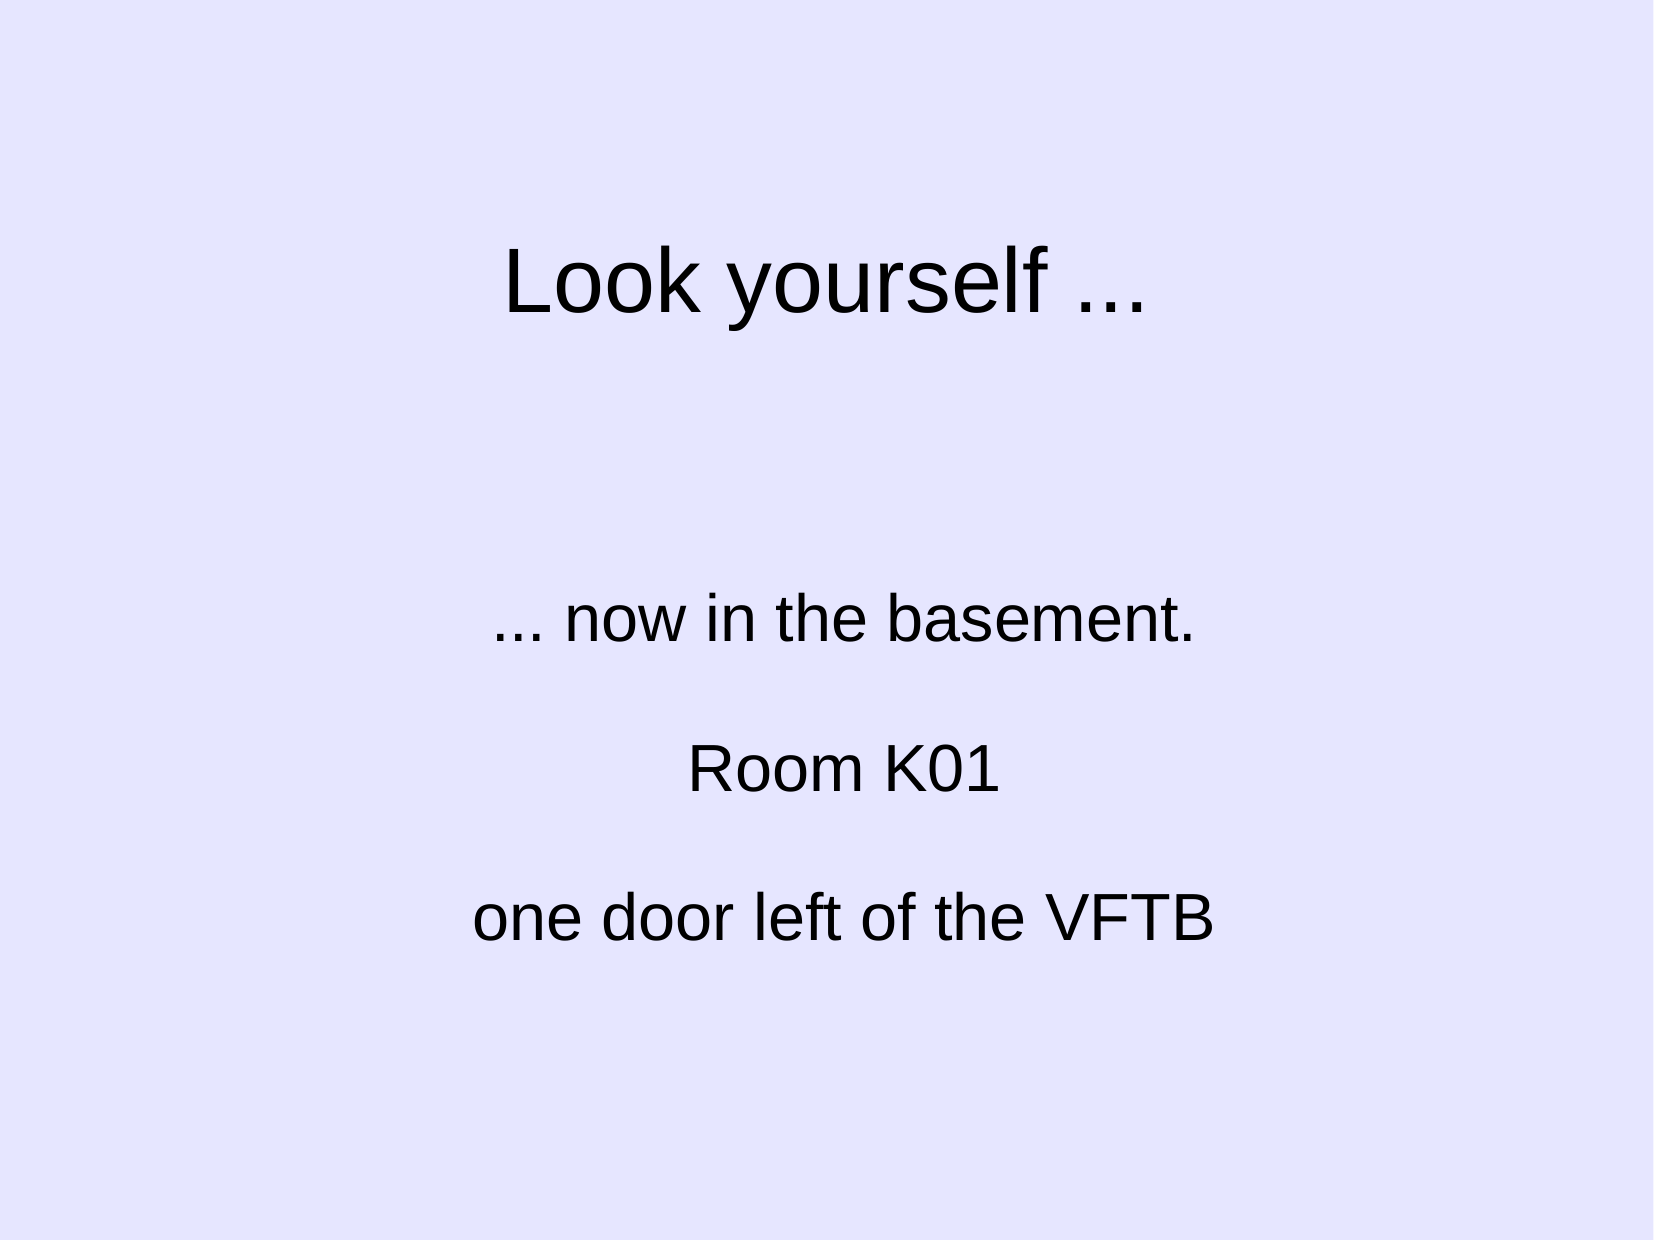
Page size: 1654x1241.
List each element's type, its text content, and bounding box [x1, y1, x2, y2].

title Look yourself ... [82, 176, 1571, 384]
subtitle ... now in the basement. Room K01 one door left of the VFTB [82, 501, 1571, 1109]
